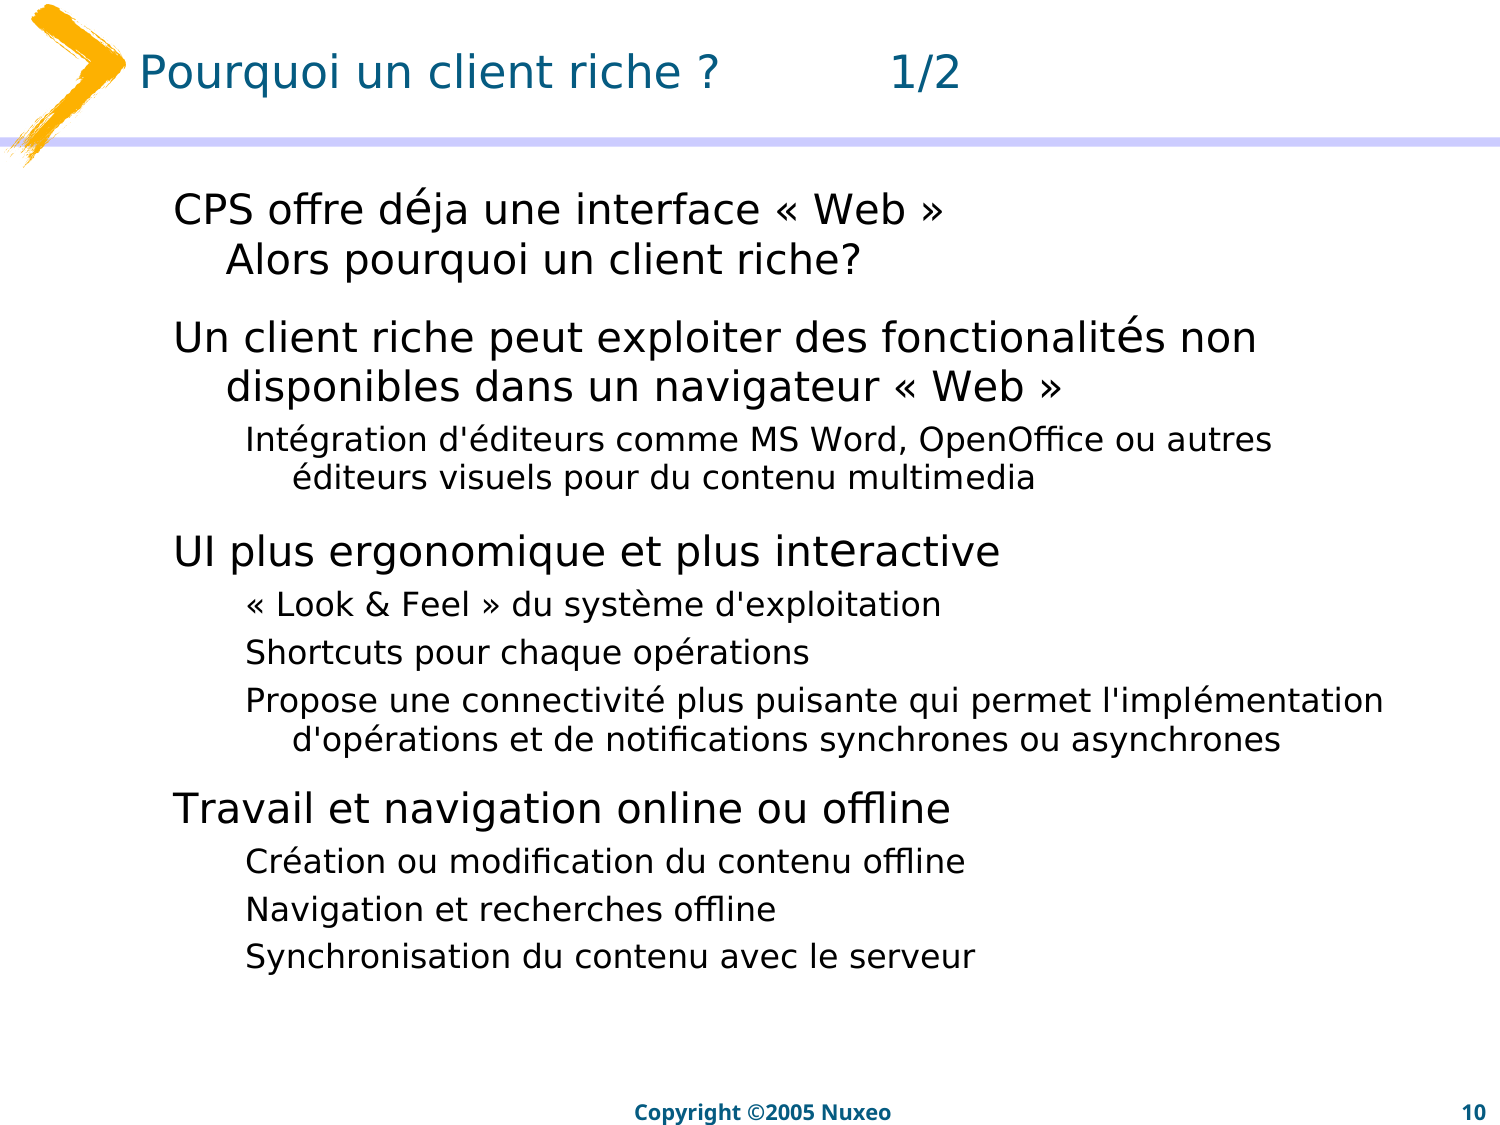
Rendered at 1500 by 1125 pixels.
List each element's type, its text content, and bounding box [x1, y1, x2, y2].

list CPS offre déja une interface « Web » Alors pourquoi un client riche? Un client riche peut exploiter des fonctionalités non disponibles dans un navigateur « Web » Intégration d'éditeurs comme MS Word, OpenOffice ou autres éditeurs visuels pour du contenu multimedia UI plus ergonomique et plus interactive « Look & Feel » du système d'exploitation Shortcuts pour chaque opérations Propose une connectivité plus puisante qui permet l'implémentation d'opérations et de notifications synchrones ou asynchrones Travail et navigation online ou offline Création ou modification du contenu offline Navigation et recherches offline Synchronisation du contenu avec le serveur [170, 182, 1413, 1097]
picture [4, 4, 126, 169]
title Pourquoi un client riche ? 1/2 [139, 12, 1409, 130]
